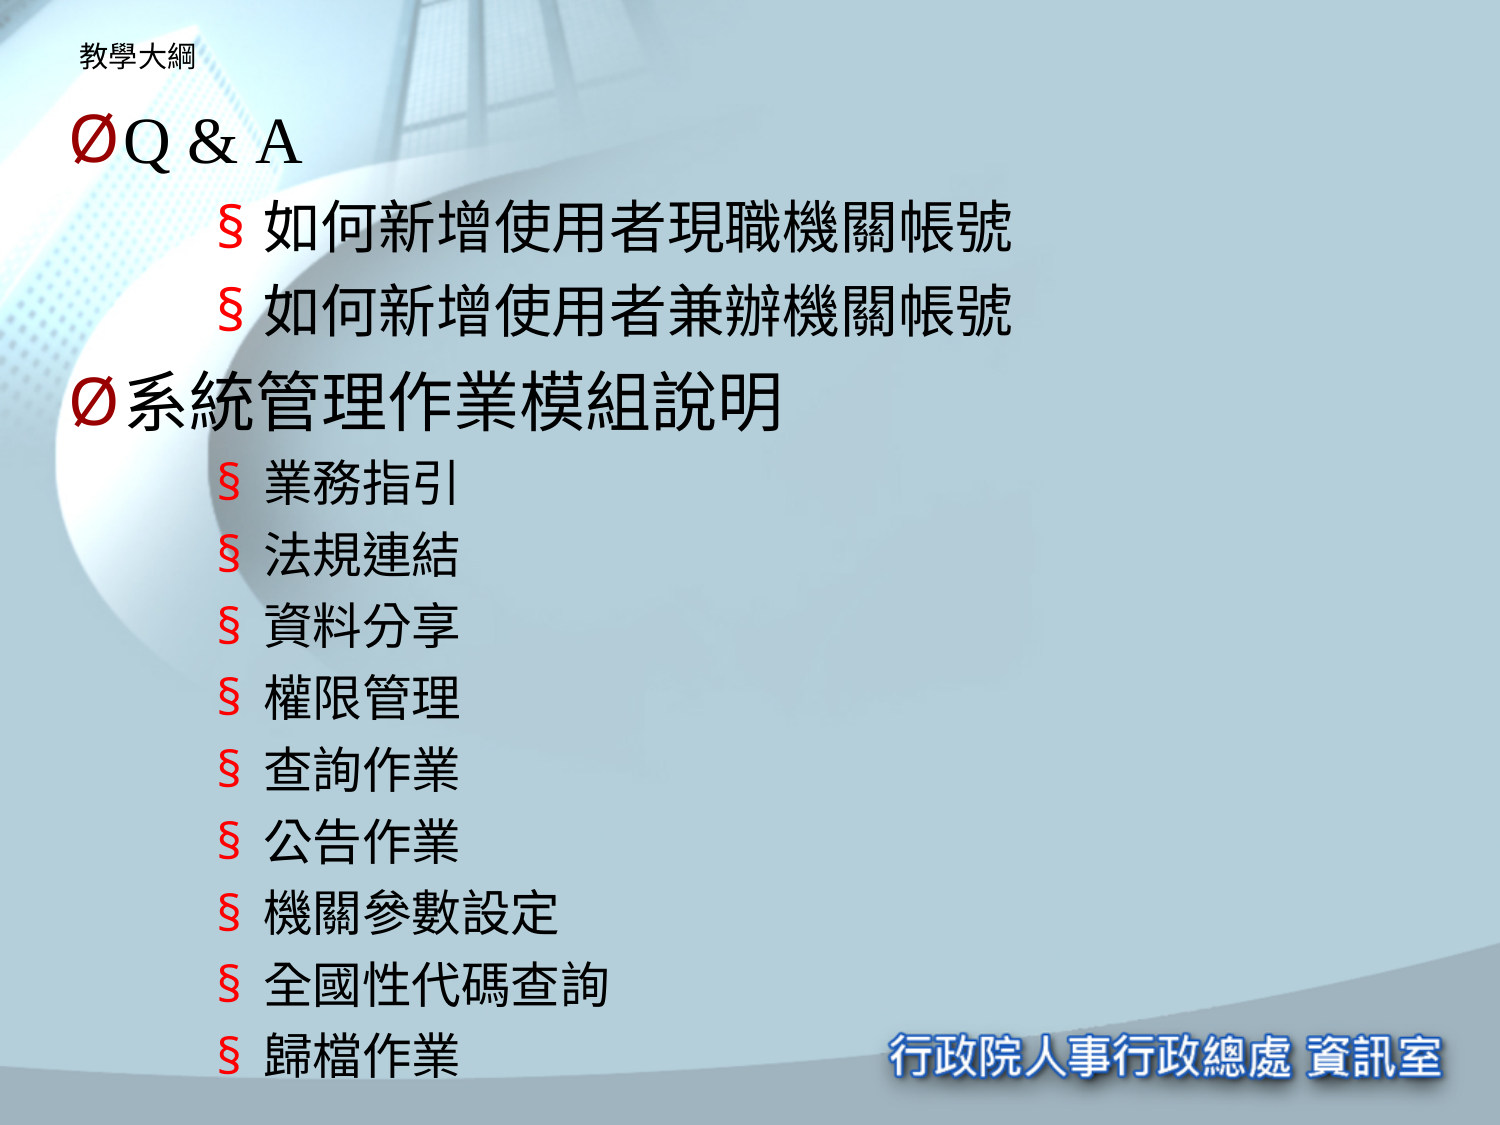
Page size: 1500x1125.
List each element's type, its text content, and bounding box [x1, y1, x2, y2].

list Q & A 如何新增使用者現職機關帳號 如何新增使用者兼辦機關帳號 系統管理作業模組說明 業務指引 法規連結 資料分享 權限管理 查詢作業 公告作業 機關參數設定 全國性代碼查詢 歸檔作業 [53, 90, 1457, 1094]
title 教學大綱 [64, 0, 707, 90]
